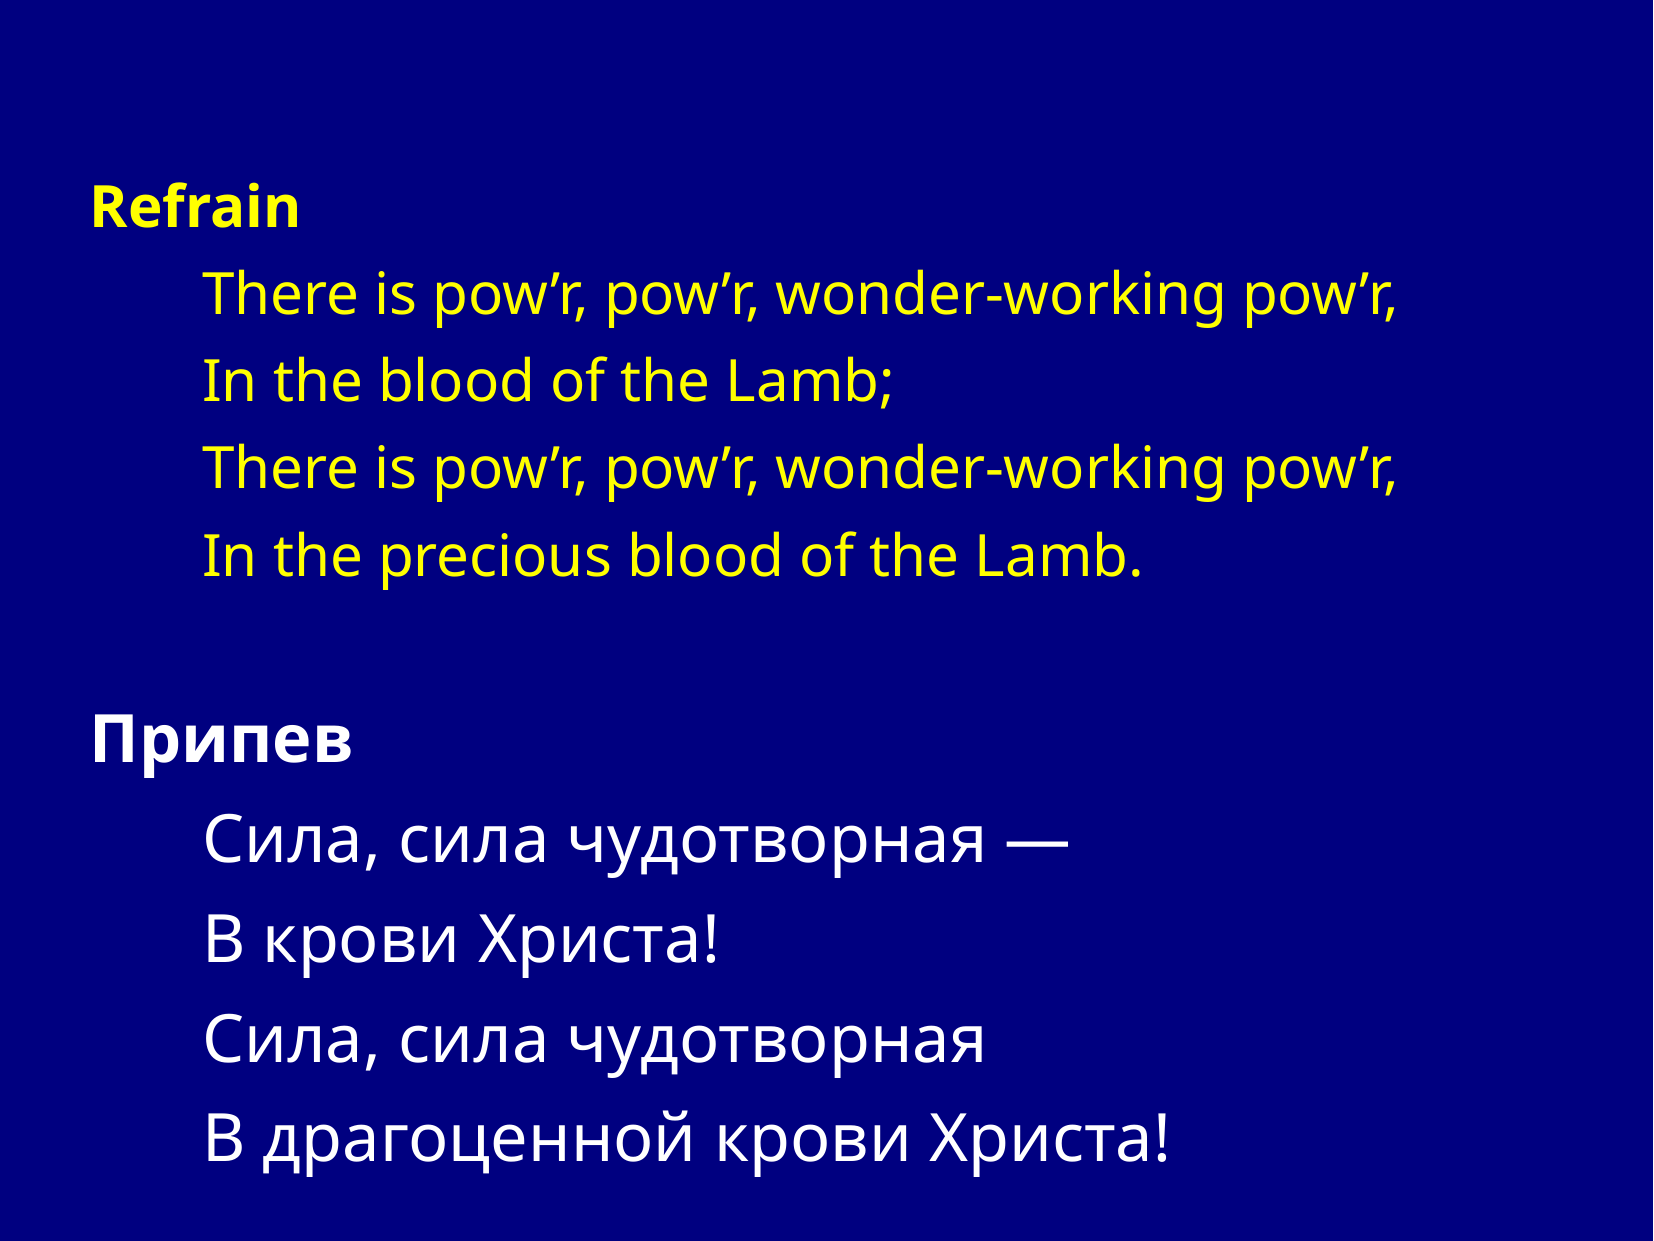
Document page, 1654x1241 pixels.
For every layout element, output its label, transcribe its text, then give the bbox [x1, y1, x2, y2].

text_box Refrain There is pow’r, pow’r, wonder-working pow’r, In the blood of the Lamb; There is pow’r, pow’r, wonder-working pow’r, In the precious blood of the Lamb. [75, 150, 1653, 638]
text_box Припев Сила, сила чудотворная — В крови Христа! Сила, сила чудотворная В драгоценной крови Христа! [75, 675, 1576, 1163]
